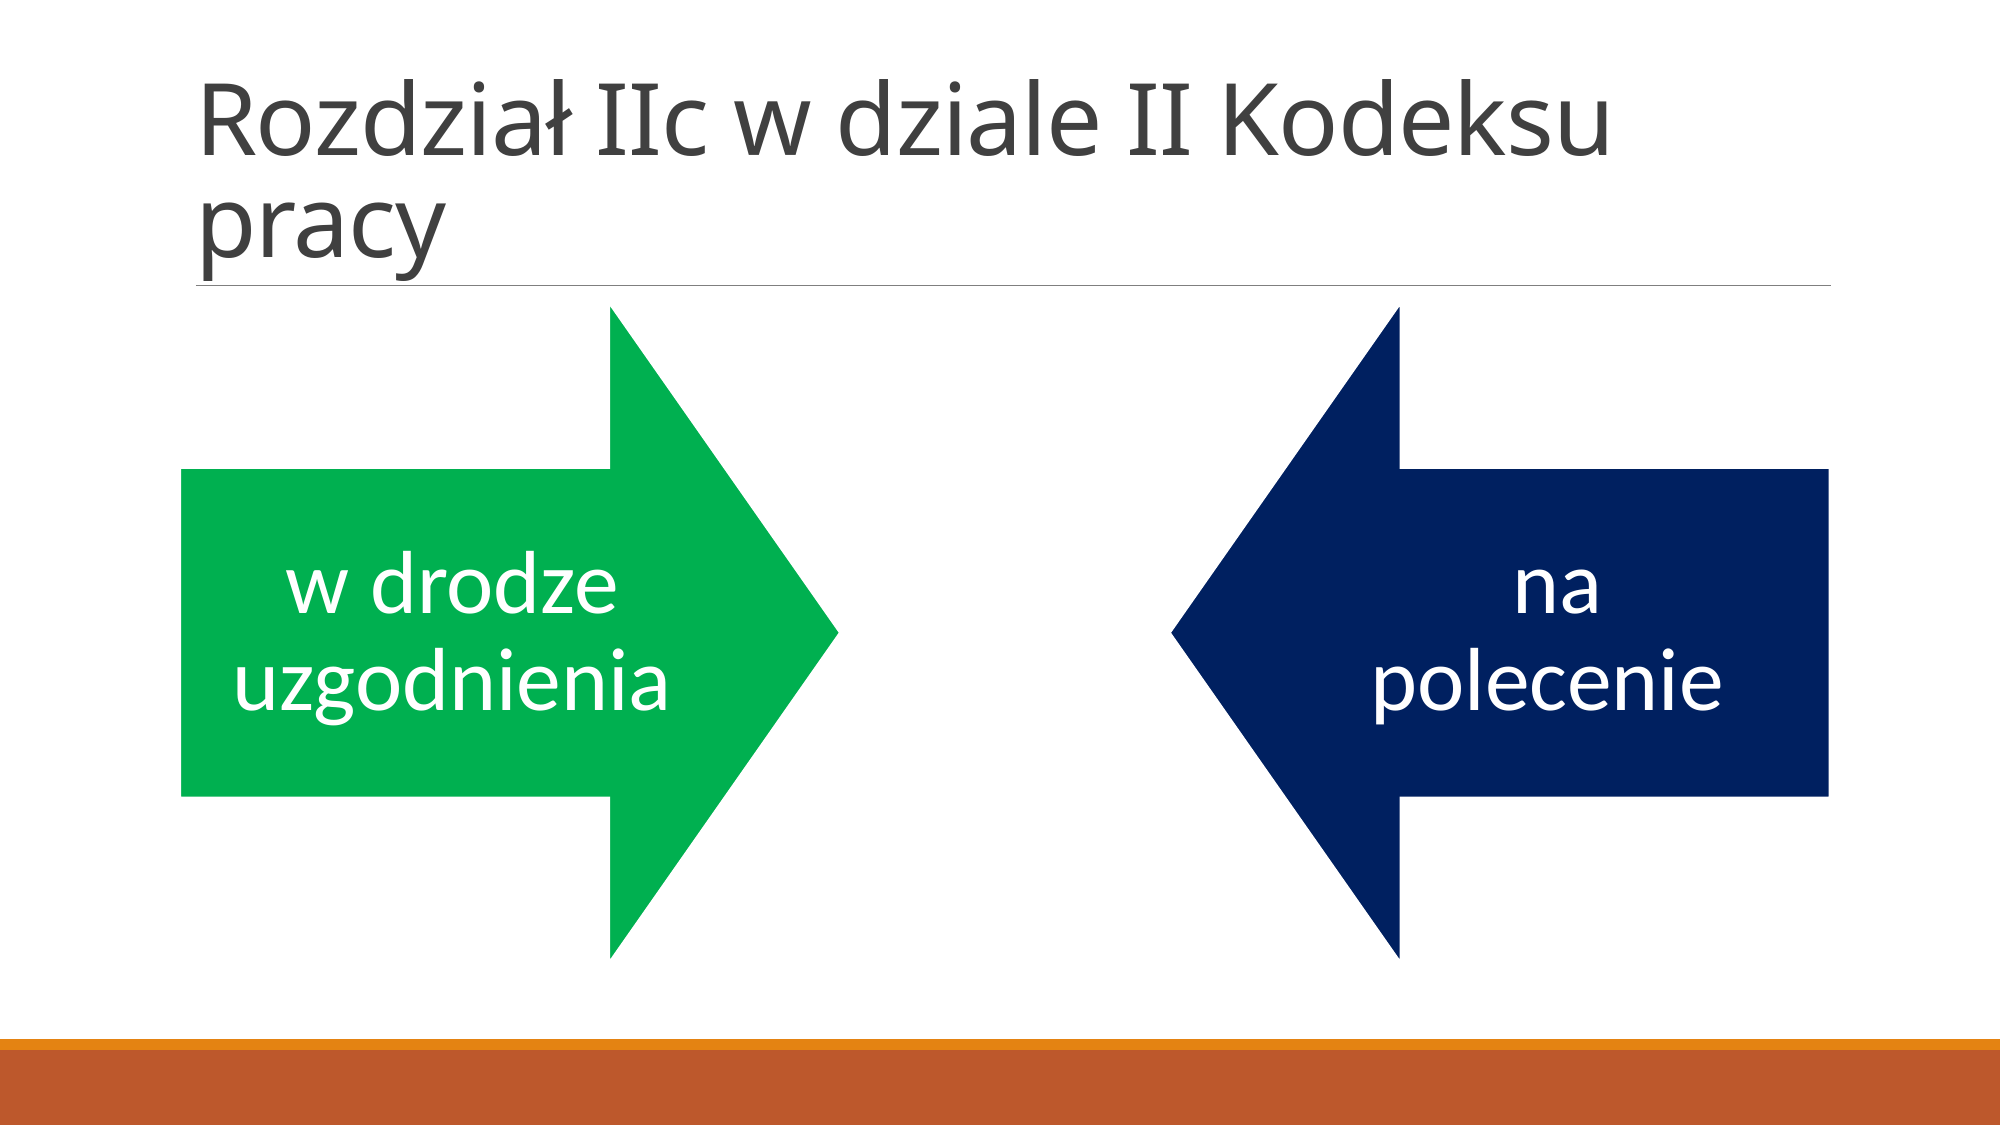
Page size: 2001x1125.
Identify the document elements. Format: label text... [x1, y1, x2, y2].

text_box na polecenie [1169, 302, 1830, 963]
text_box w drodze uzgodnienia [180, 302, 841, 963]
title Rozdział IIc w dziale II Kodeksu pracy [180, 47, 1831, 286]
